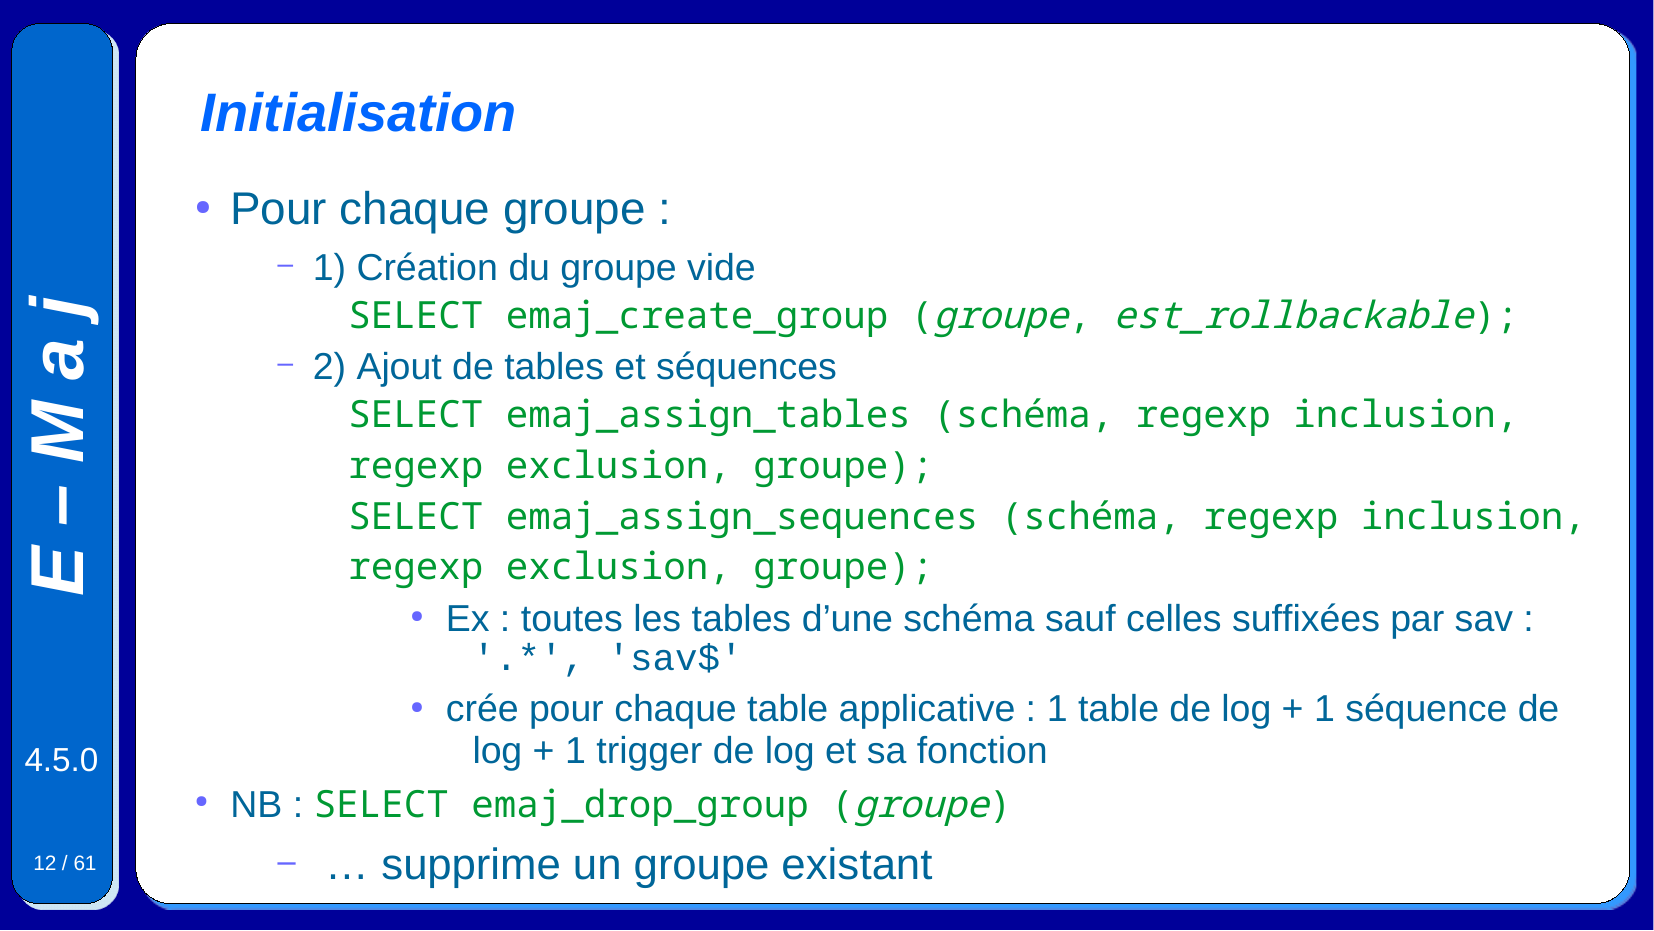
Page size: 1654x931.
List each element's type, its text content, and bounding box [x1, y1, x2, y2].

list Pour chaque groupe : 1) Création du groupe vide SELECT emaj_create_group (groupe, est_rollbackable); 2) Ajout de tables et séquences SELECT emaj_assign_tables (schéma, regexp inclusion, regexp exclusion, groupe); SELECT emaj_assign_sequences (schéma, regexp inclusion, regexp exclusion, groupe); Ex : toutes les tables d’une schéma sauf celles suffixées par sav : '.*', 'sav$' crée pour chaque table applicative : 1 table de log + 1 séquence de log + 1 trigger de log et sa fonction NB : SELECT emaj_drop_group (groupe) … supprime un groupe existant [177, 183, 1587, 888]
title Initialisation [200, 34, 1575, 183]
